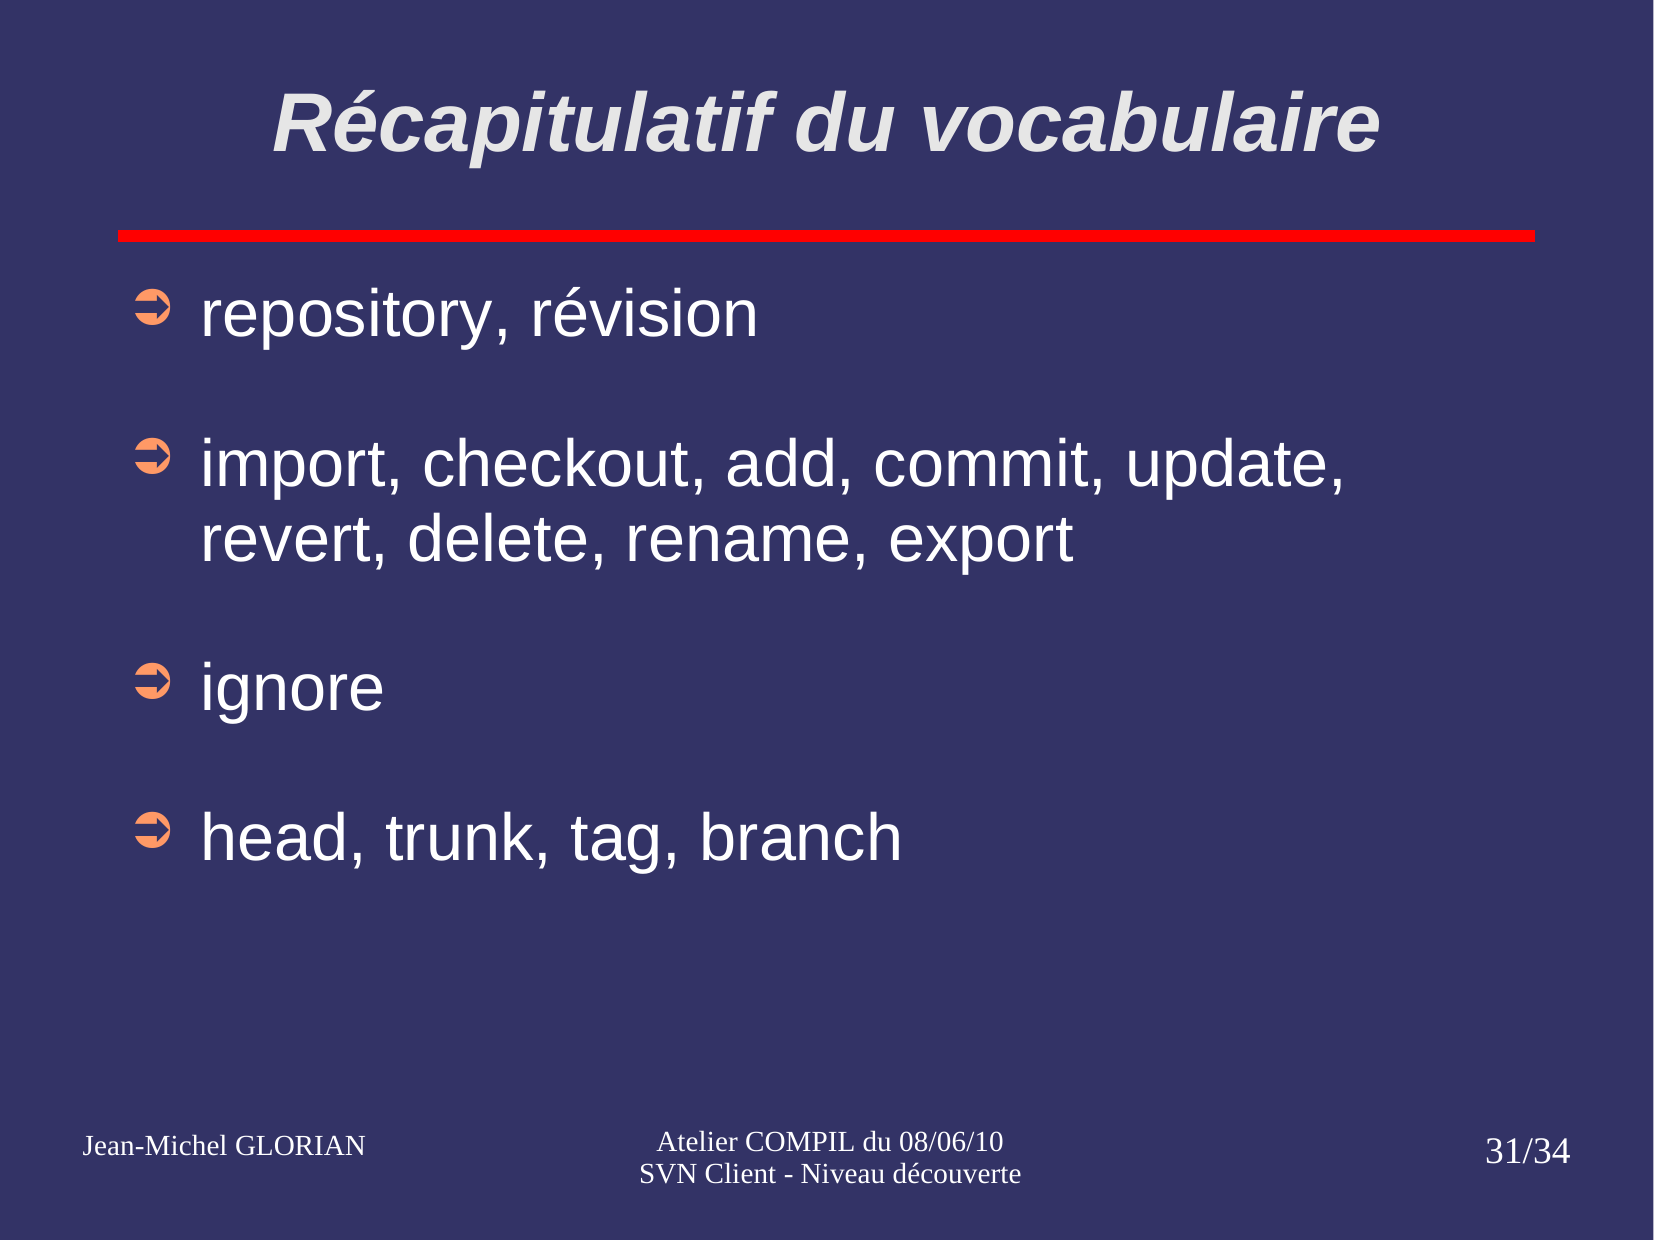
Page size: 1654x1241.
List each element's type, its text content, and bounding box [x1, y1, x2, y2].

title Récapitulatif du vocabulaire [121, 26, 1534, 219]
list repository, révision import, checkout, add, commit, update, revert, delete, rename, export ignore head, trunk, tag, branch [118, 276, 1536, 1078]
